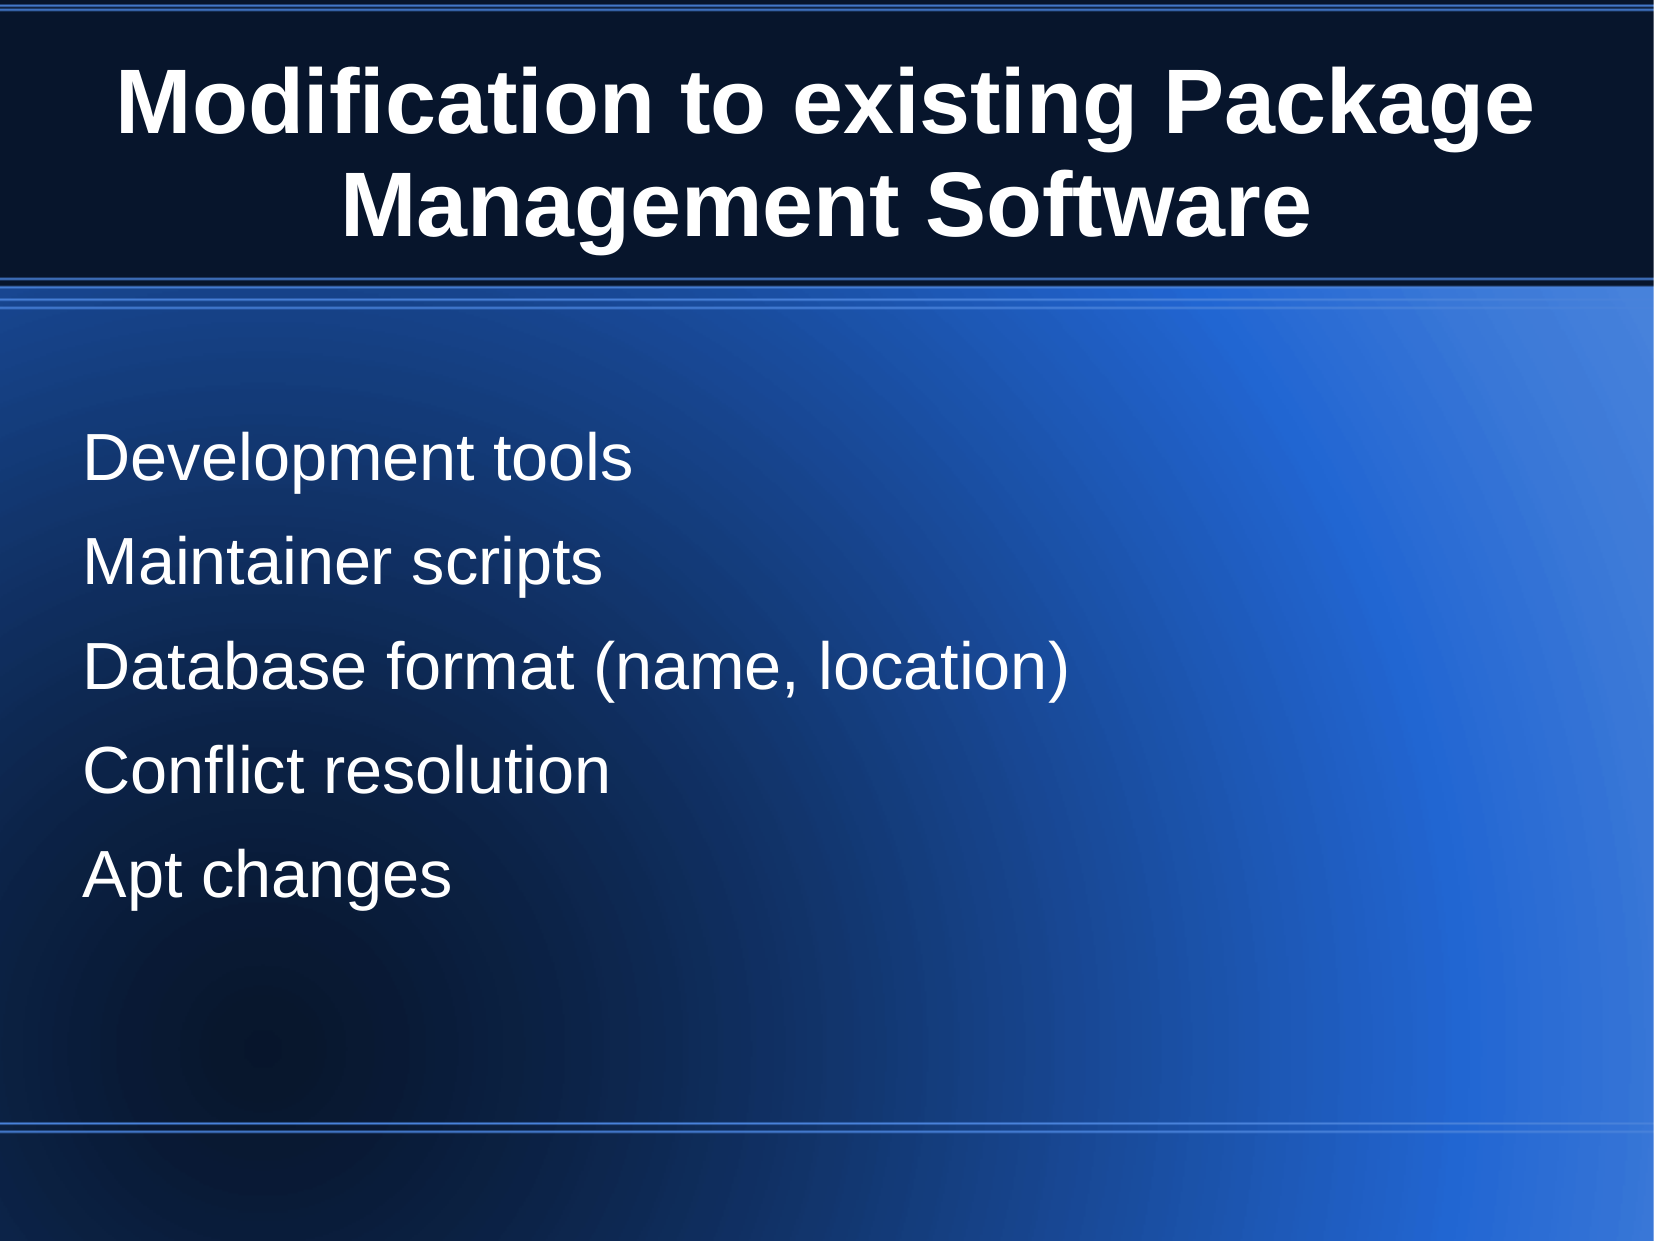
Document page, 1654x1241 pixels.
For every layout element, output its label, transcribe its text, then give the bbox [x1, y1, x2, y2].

list Development tools Maintainer scripts Database format (name, location) Conflict resolution Apt changes [82, 420, 1571, 981]
picture [0, 0, 1654, 1241]
title Modification to existing Package Management Software [82, 50, 1571, 256]
